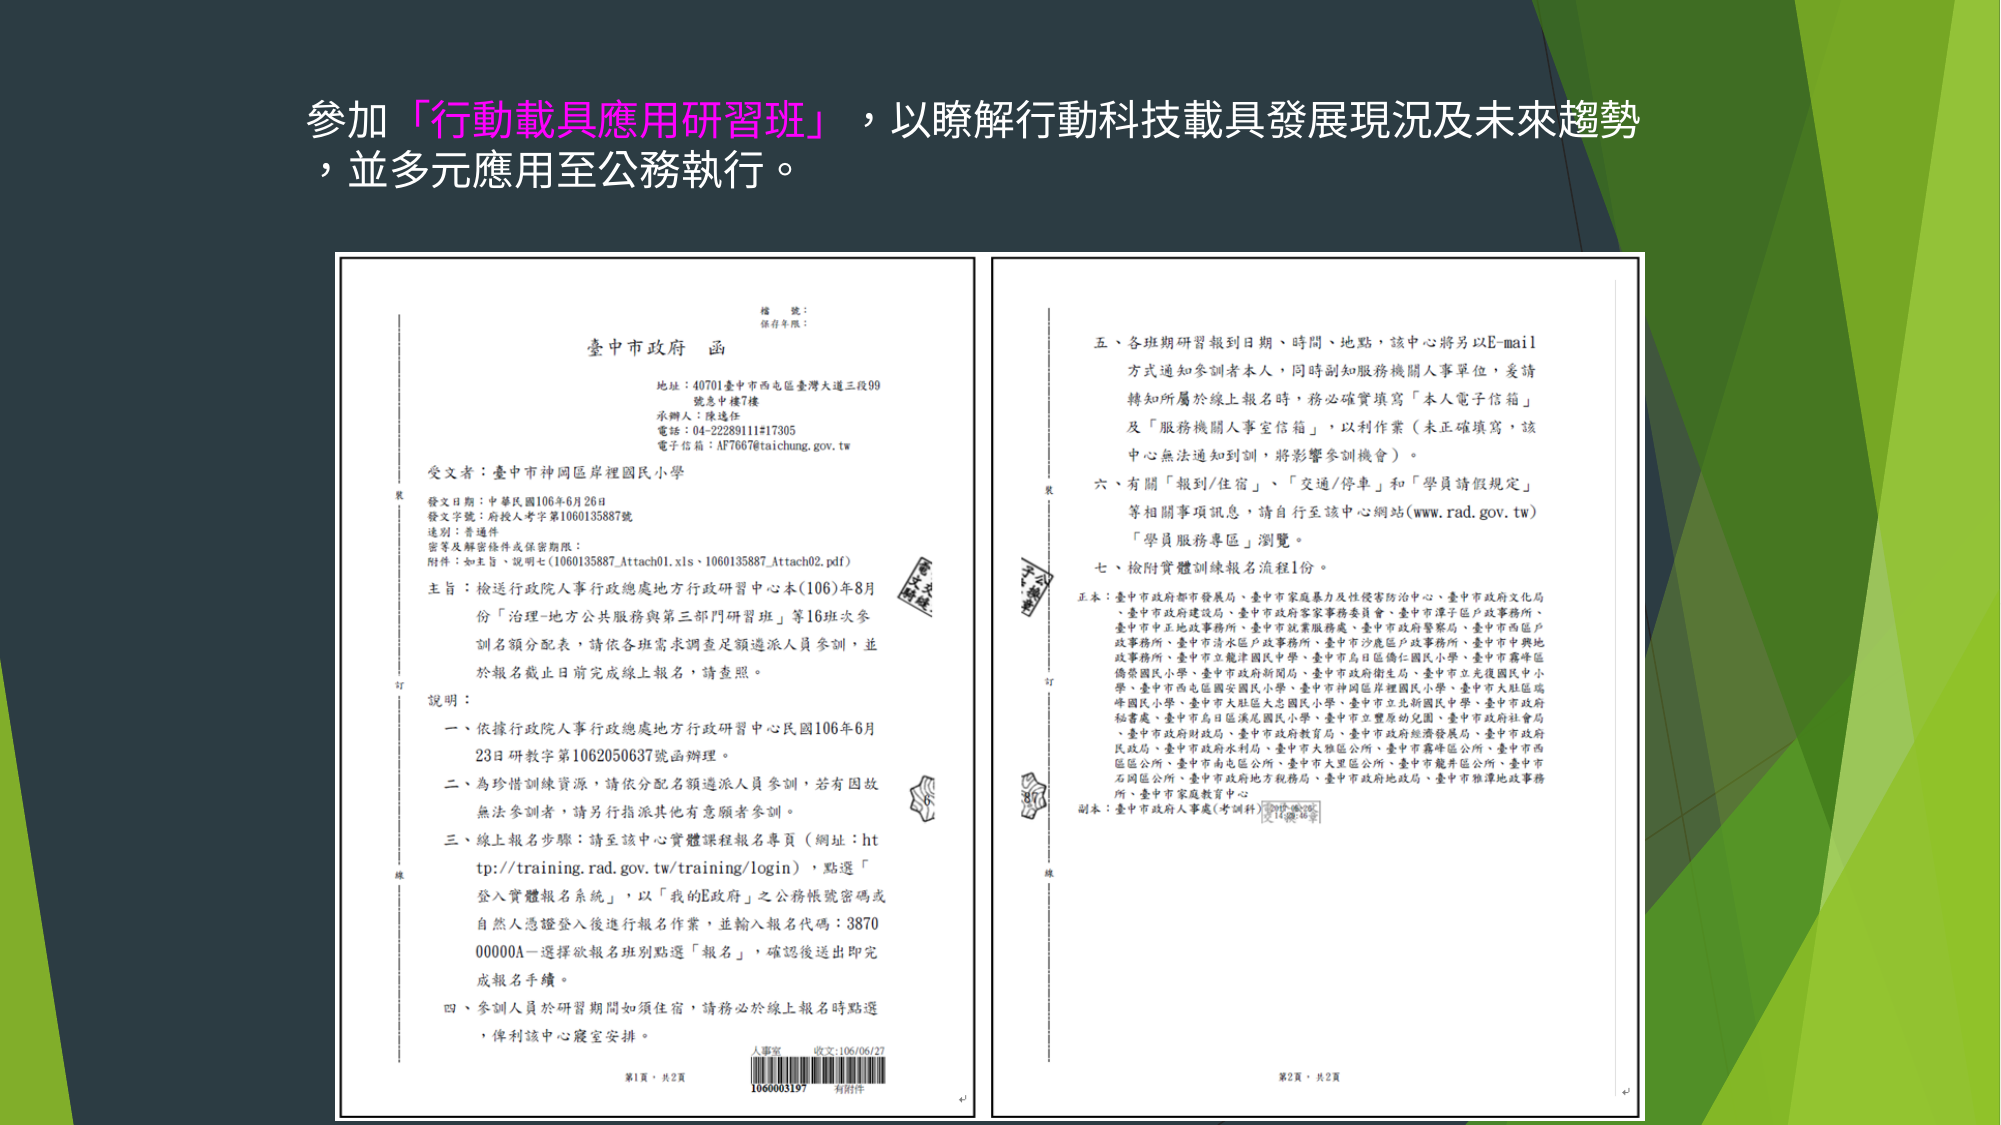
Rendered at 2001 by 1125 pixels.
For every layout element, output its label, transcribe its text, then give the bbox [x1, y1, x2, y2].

picture [335, 252, 1645, 1121]
text_box 參加「行動載具應用研習班」，以瞭解行動科技載具發展現況及未來趨勢 ，並多元應用至公務執行。 [112, 85, 1867, 202]
